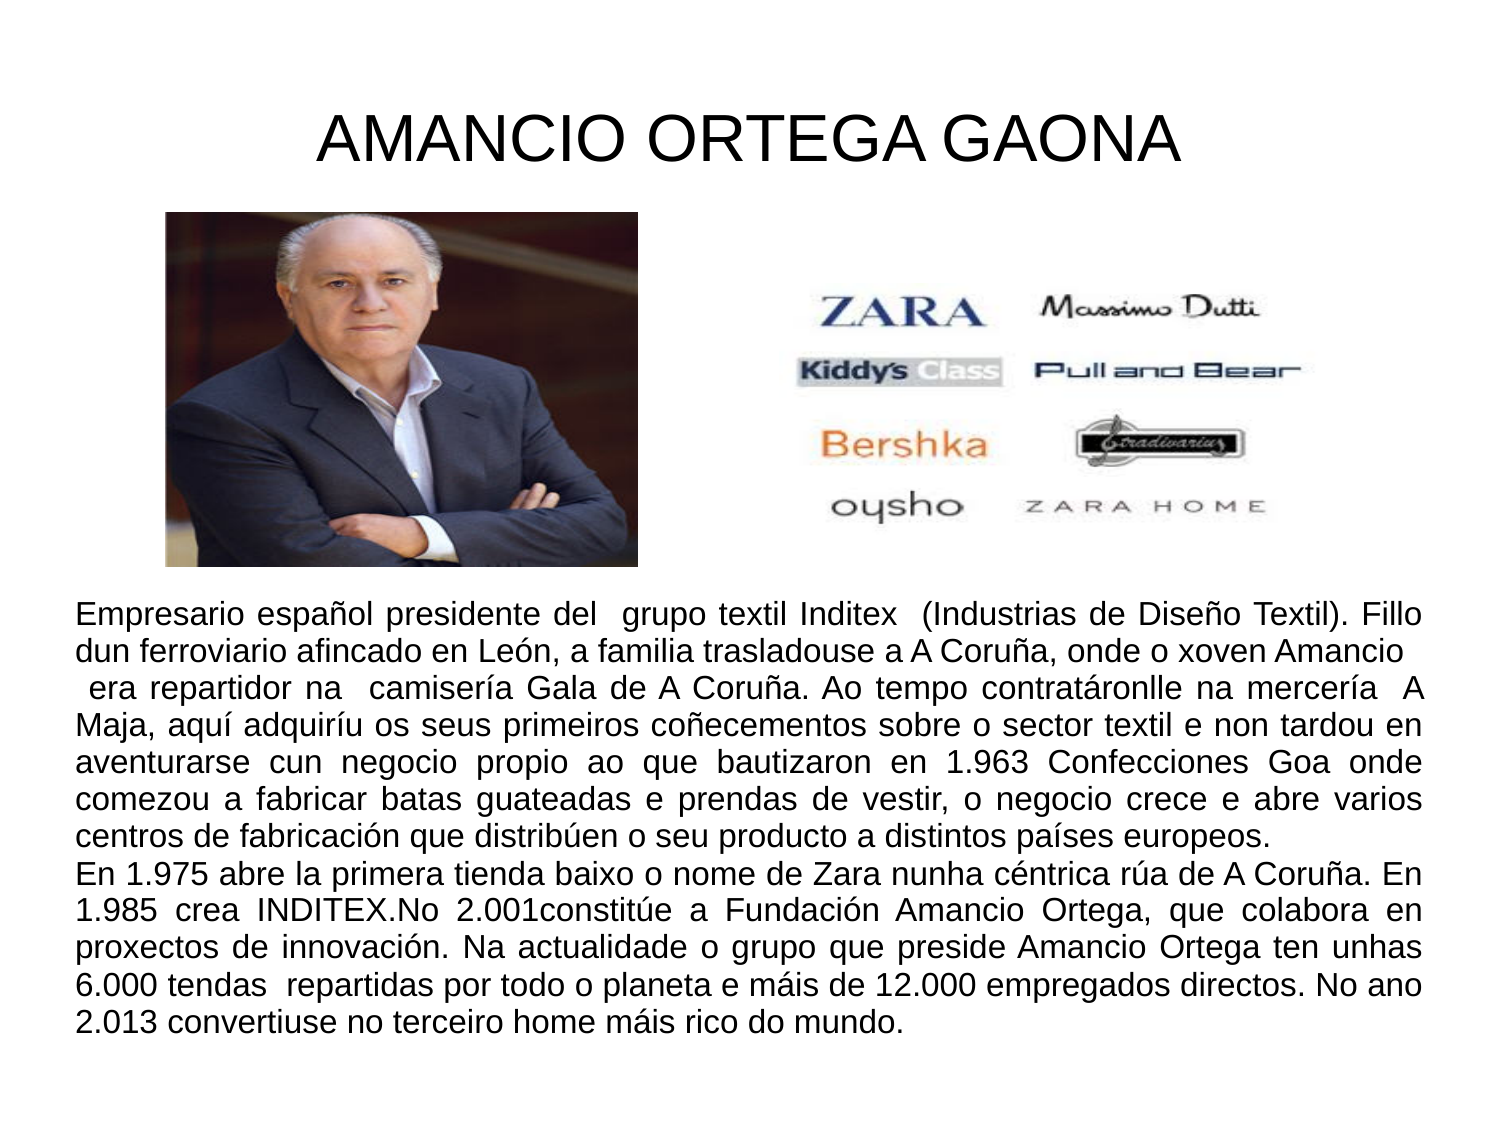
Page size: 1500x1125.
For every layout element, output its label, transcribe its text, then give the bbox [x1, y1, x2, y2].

picture [165, 212, 638, 472]
subtitle Empresario español presidente del grupo textil Inditex (Industrias de Diseño Textil). Fillo dun ferroviario afincado en León, a familia trasladouse a A Coruña, onde o xoven Amancio era repartidor na camisería Gala de A Coruña. Ao tempo contratáronlle na mercería A Maja, aquí adquiríu os seus primeiros coñecementos sobre o sector textil e non tardou en aventurarse cun negocio propio ao que bautizaron en 1.963 Confecciones Goa onde comezou a fabricar batas guateadas e prendas de vestir, o negocio crece e abre varios centros de fabricación que distribúen o seu producto a distintos países europeos. En 1.975 abre la primera tienda baixo o nome de Zara nunha céntrica rúa de A Coruña. En 1.985 crea INDITEX.No 2.001constitúe a Fundación Amancio Ortega, que colabora en proxectos de innovación. Na actualidade o grupo que preside Amancio Ortega ten unhas 6.000 tendas repartidas por todo o planeta e máis de 12.000 empregados directos. No ano 2.013 convertiuse no terceiro home máis rico do mundo. [75, 472, 1425, 1125]
picture [779, 283, 1323, 472]
title AMANCIO ORTEGA GAONA [75, 45, 1426, 233]
